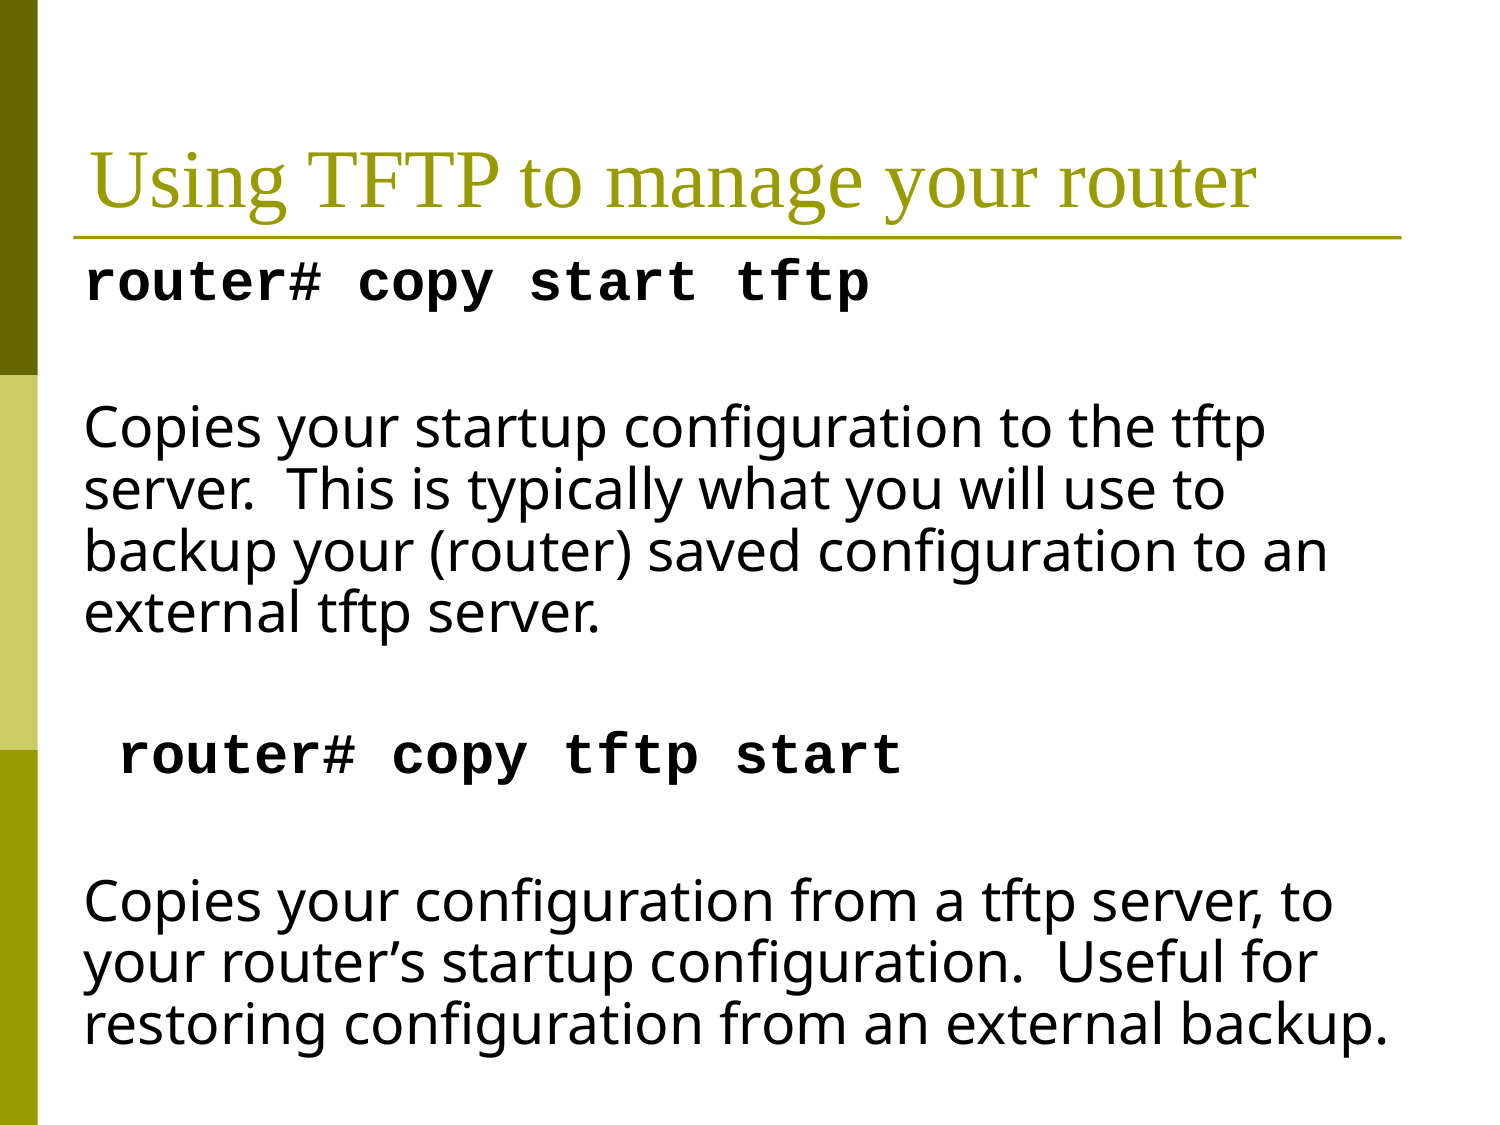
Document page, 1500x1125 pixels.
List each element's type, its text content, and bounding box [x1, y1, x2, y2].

text_box [0, 0, 38, 1125]
title Using TFTP to manage your router [75, 0, 1426, 233]
list router# copy start tftp Copies your startup configuration to the tftp server. This is typically what you will use to backup your (router) saved configuration to an external tftp server. router# copy tftp start Copies your configuration from a tftp server, to your router’s startup configuration. Useful for restoring configuration from an external backup. [75, 242, 1426, 1125]
